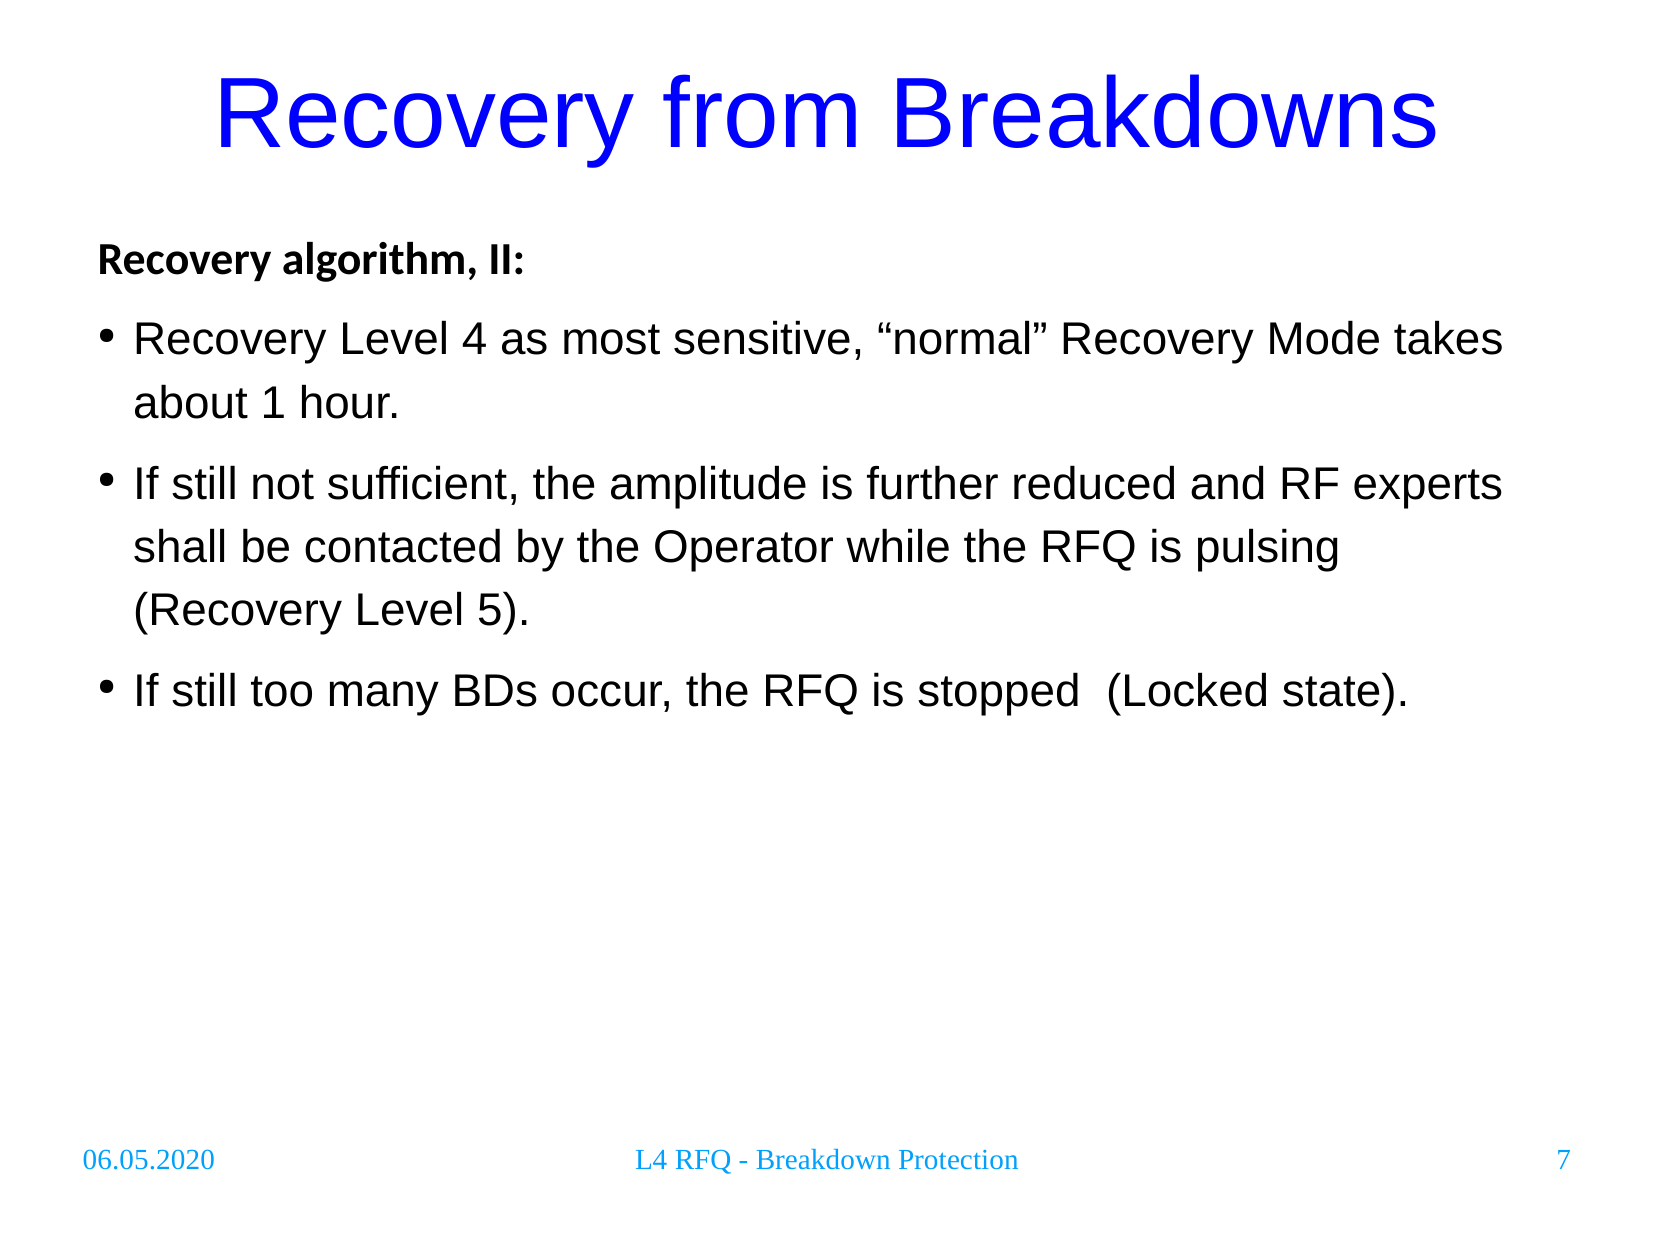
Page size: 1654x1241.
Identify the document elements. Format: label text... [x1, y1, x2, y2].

text_box Recovery algorithm, II: Recovery Level 4 as most sensitive, “normal” Recovery Mode takes about 1 hour. If still not sufficient, the amplitude is further reduced and RF experts shall be contacted by the Operator while the RFQ is pulsing (Recovery Level 5). If still too many BDs occur, the RFQ is stopped (Locked state). [82, 212, 1595, 1146]
title Recovery from Breakdowns [82, 49, 1571, 178]
